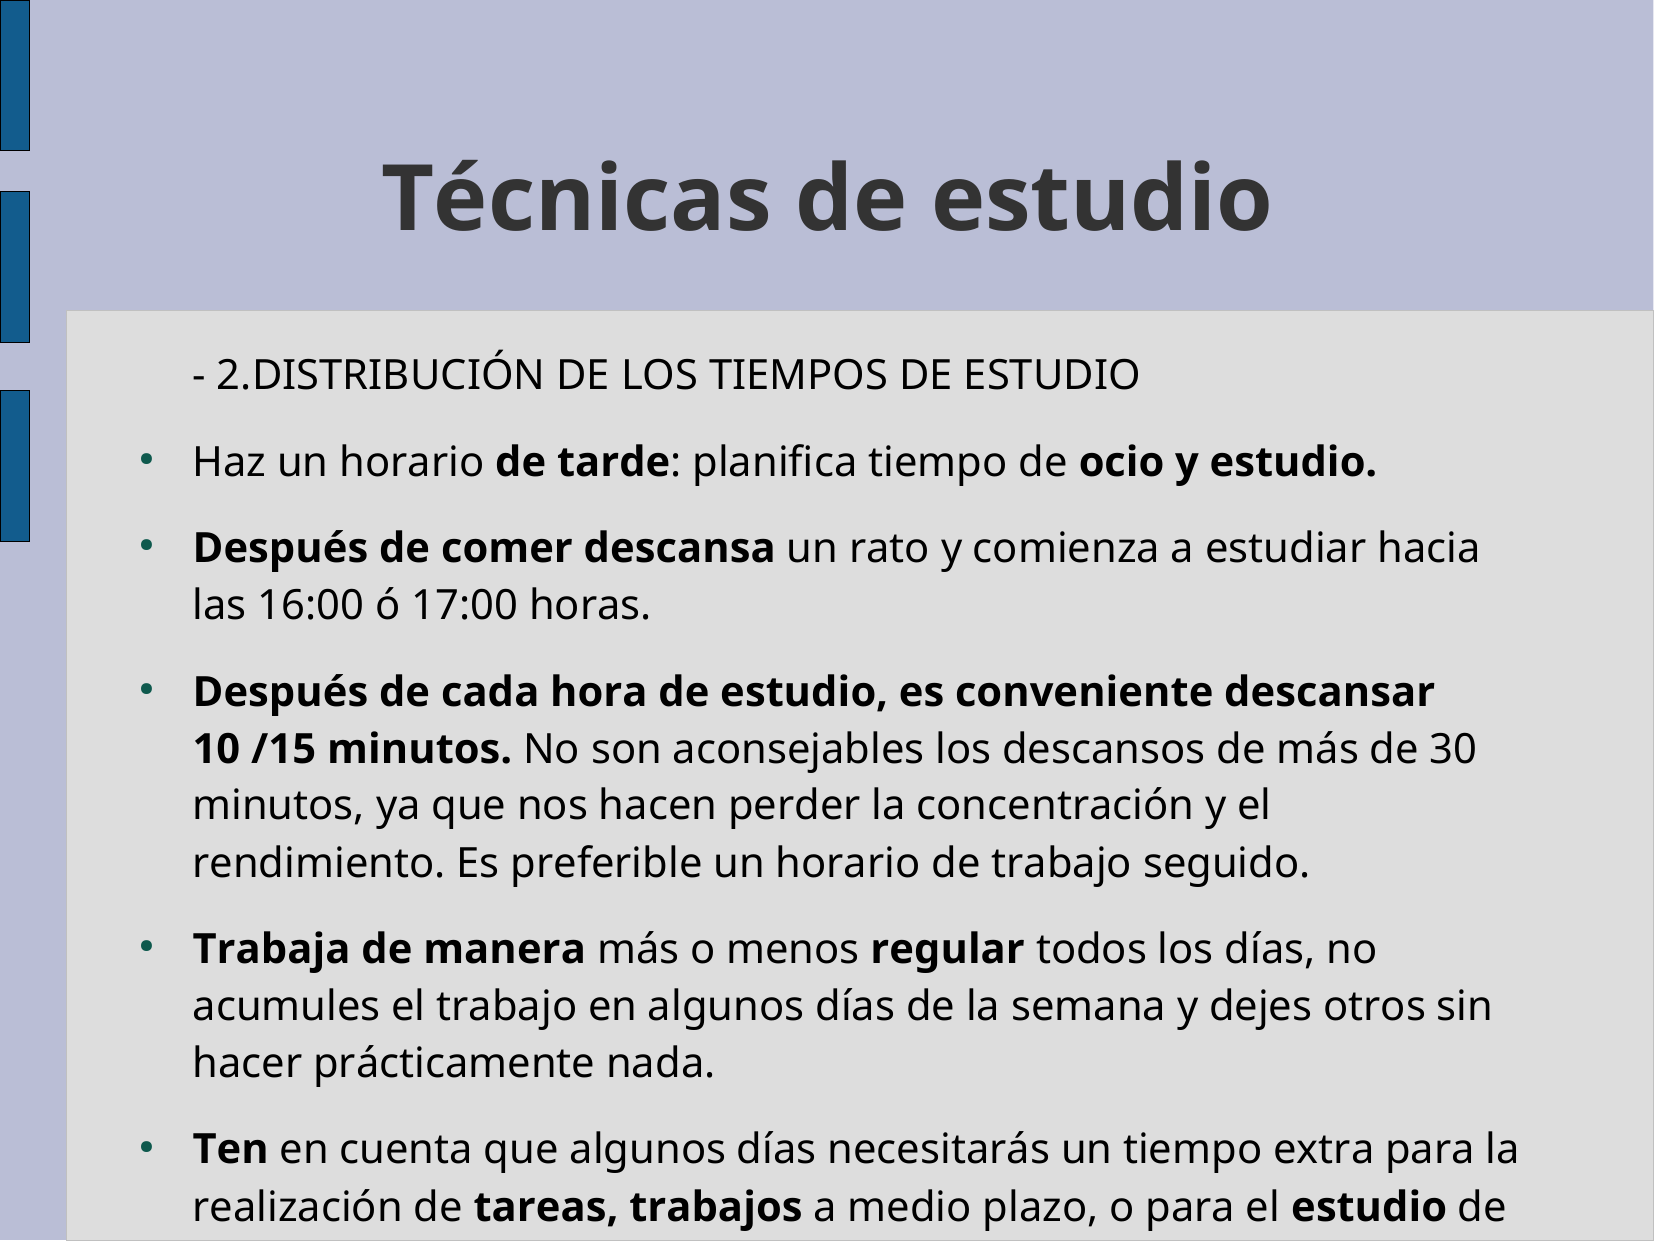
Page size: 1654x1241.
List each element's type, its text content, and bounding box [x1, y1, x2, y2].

list - 2.DISTRIBUCIÓN DE LOS TIEMPOS DE ESTUDIO Haz un horario de tarde: planifica tiempo de ocio y estudio. Después de comer descansa un rato y comienza a estudiar hacia las 16:00 ó 17:00 horas. Después de cada hora de estudio, es conveniente descansar 10 /15 minutos. No son aconsejables los descansos de más de 30 minutos, ya que nos hacen perder la concentración y el rendimiento. Es preferible un horario de trabajo seguido. Trabaja de manera más o menos regular todos los días, no acumules el trabajo en algunos días de la semana y dejes otros sin hacer prácticamente nada. Ten en cuenta que algunos días necesitarás un tiempo extra para la realización de tareas, trabajos a medio plazo, o para el estudio de las áreas / materias. [121, 344, 1534, 1180]
title Técnicas de estudio [121, 98, 1534, 291]
